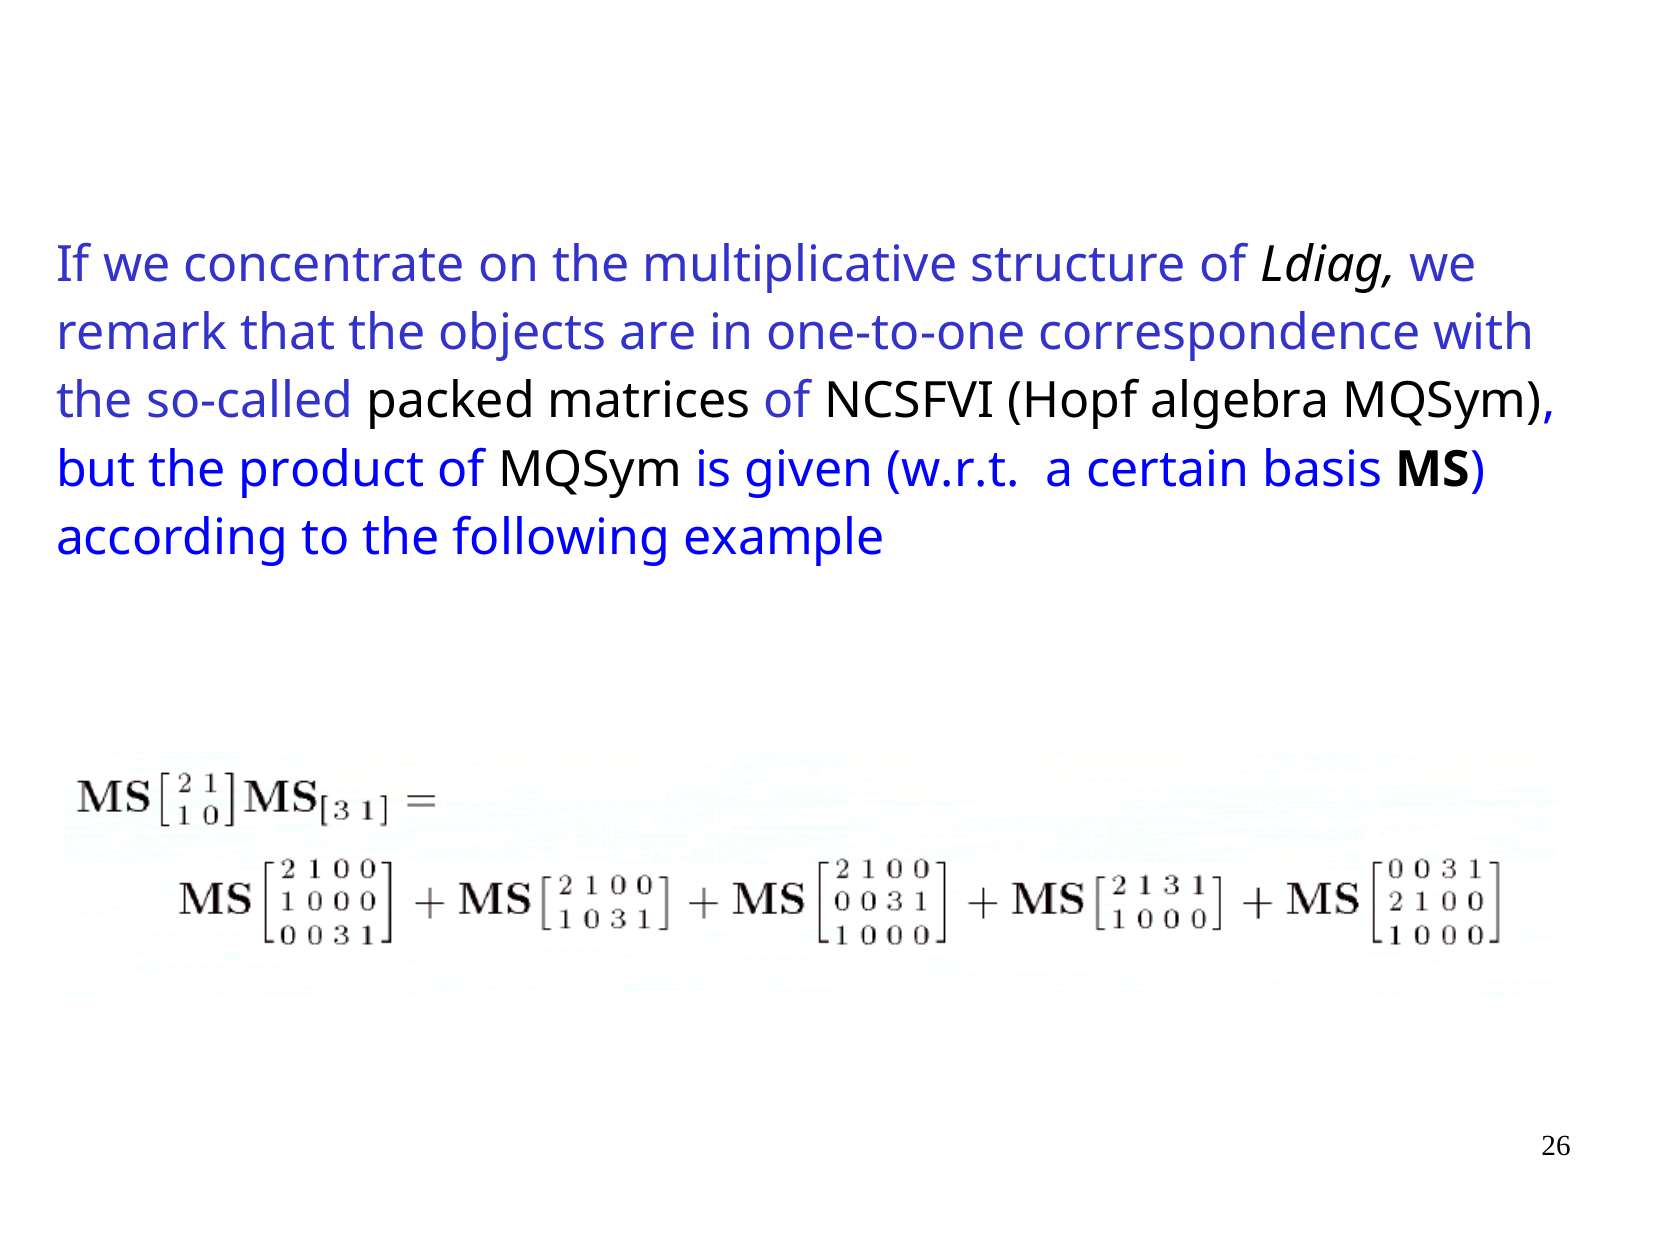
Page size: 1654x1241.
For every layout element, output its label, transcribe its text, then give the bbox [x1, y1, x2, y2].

text_box If we concentrate on the multiplicative structure of Ldiag, we remark that the objects are in one-to-one correspondence with the so-called packed matrices of NCSFVI (Hopf algebra MQSym), but the product of MQSym is given (w.r.t. a certain basis MS) according to the following example [41, 220, 1585, 577]
picture [63, 751, 1556, 997]
